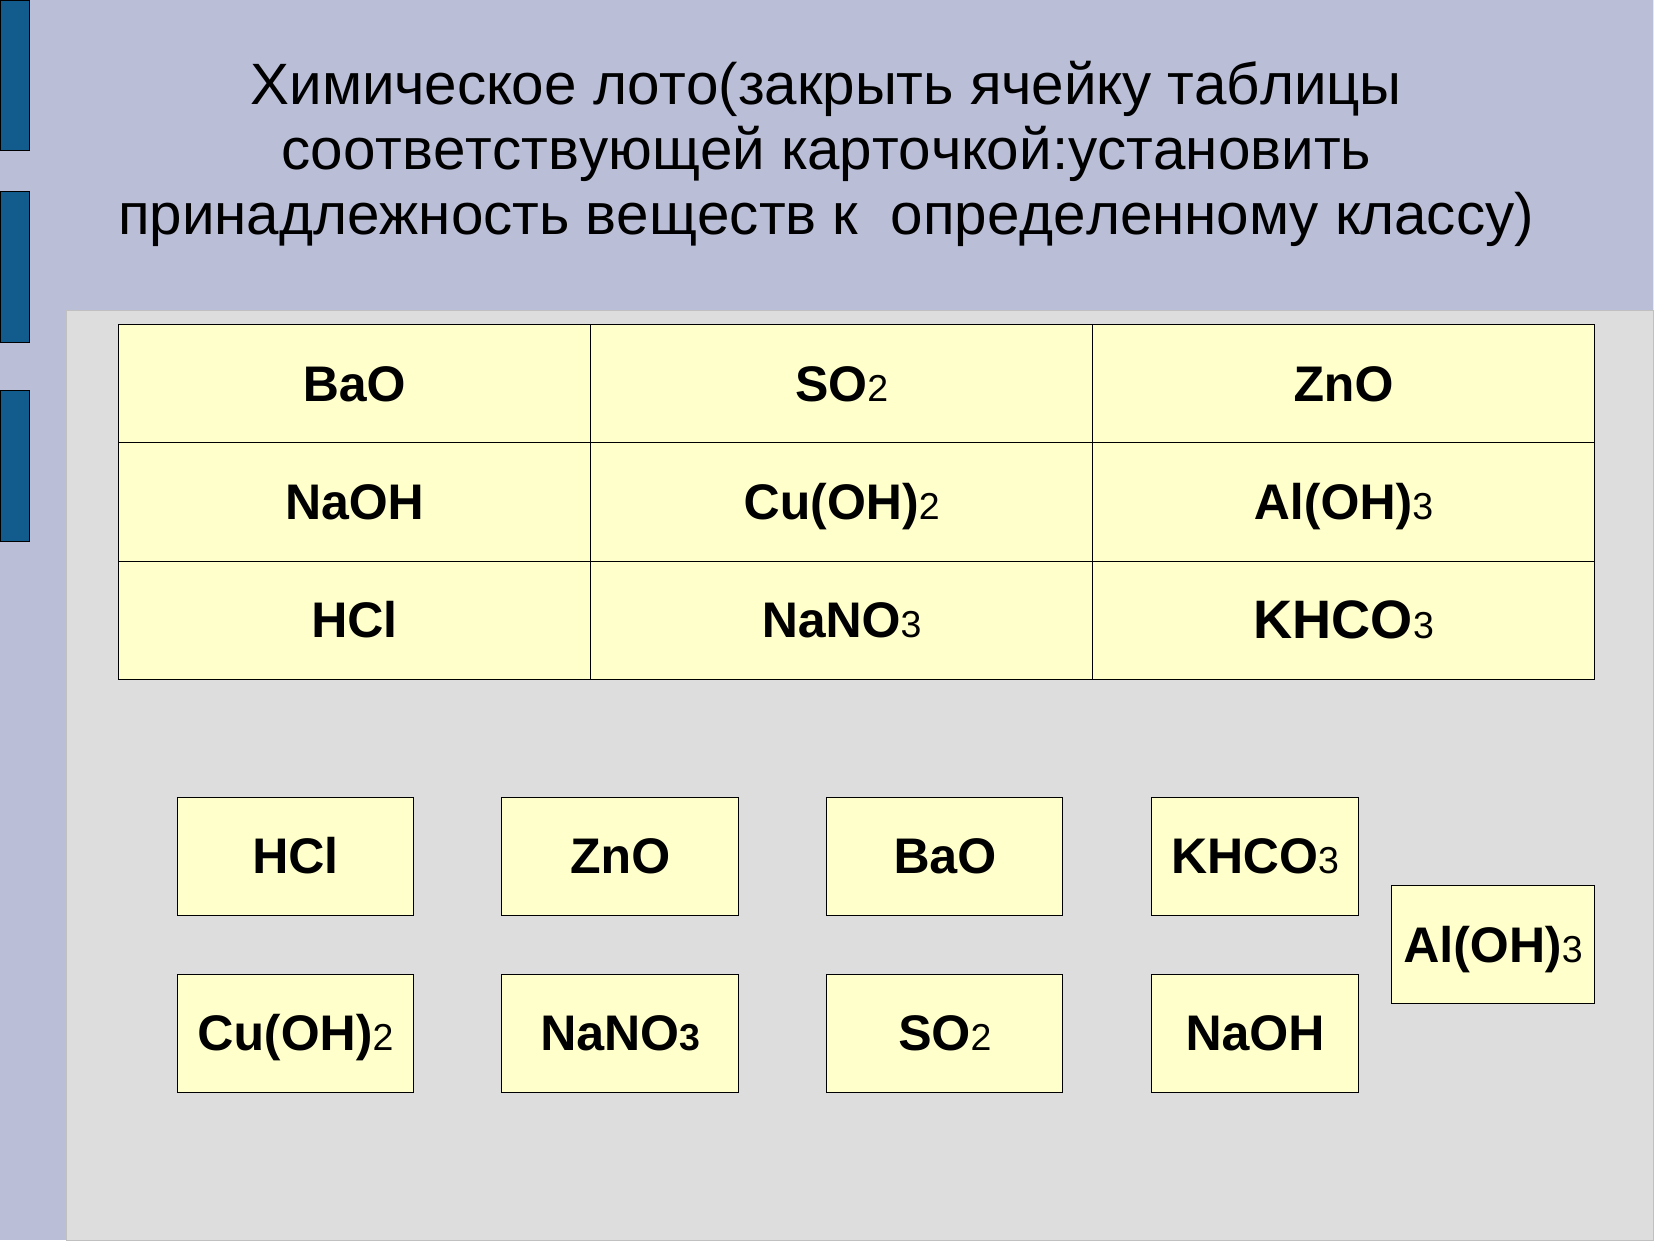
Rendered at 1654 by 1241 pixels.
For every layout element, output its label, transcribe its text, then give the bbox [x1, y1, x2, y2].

text_box SO2 [590, 324, 1092, 442]
text_box NaOH [1151, 974, 1359, 1093]
text_box Cu(OH)2 [177, 974, 414, 1093]
title Химическое лото(закрыть ячейку таблицы соответствующей карточкой:установить принадлежность веществ к определенному классу) [59, 0, 1595, 299]
text_box BaO [826, 797, 1063, 916]
text_box KHCO3 [1151, 797, 1359, 916]
text_box NaNO3 [501, 974, 739, 1093]
text_box KHCO3 [1092, 561, 1595, 680]
text_box Al(OH)3 [1092, 442, 1595, 561]
text_box SO2 [826, 974, 1063, 1093]
text_box Al(OH)3 [1391, 885, 1595, 1004]
text_box HCl [177, 797, 414, 916]
text_box Cu(OH)2 [590, 442, 1092, 562]
text_box HCl [118, 561, 590, 680]
text_box ZnO [1092, 324, 1595, 442]
text_box NaOH [118, 442, 590, 561]
text_box ZnO [501, 797, 739, 916]
text_box NaNO3 [590, 562, 1092, 680]
text_box BaO [118, 324, 590, 442]
